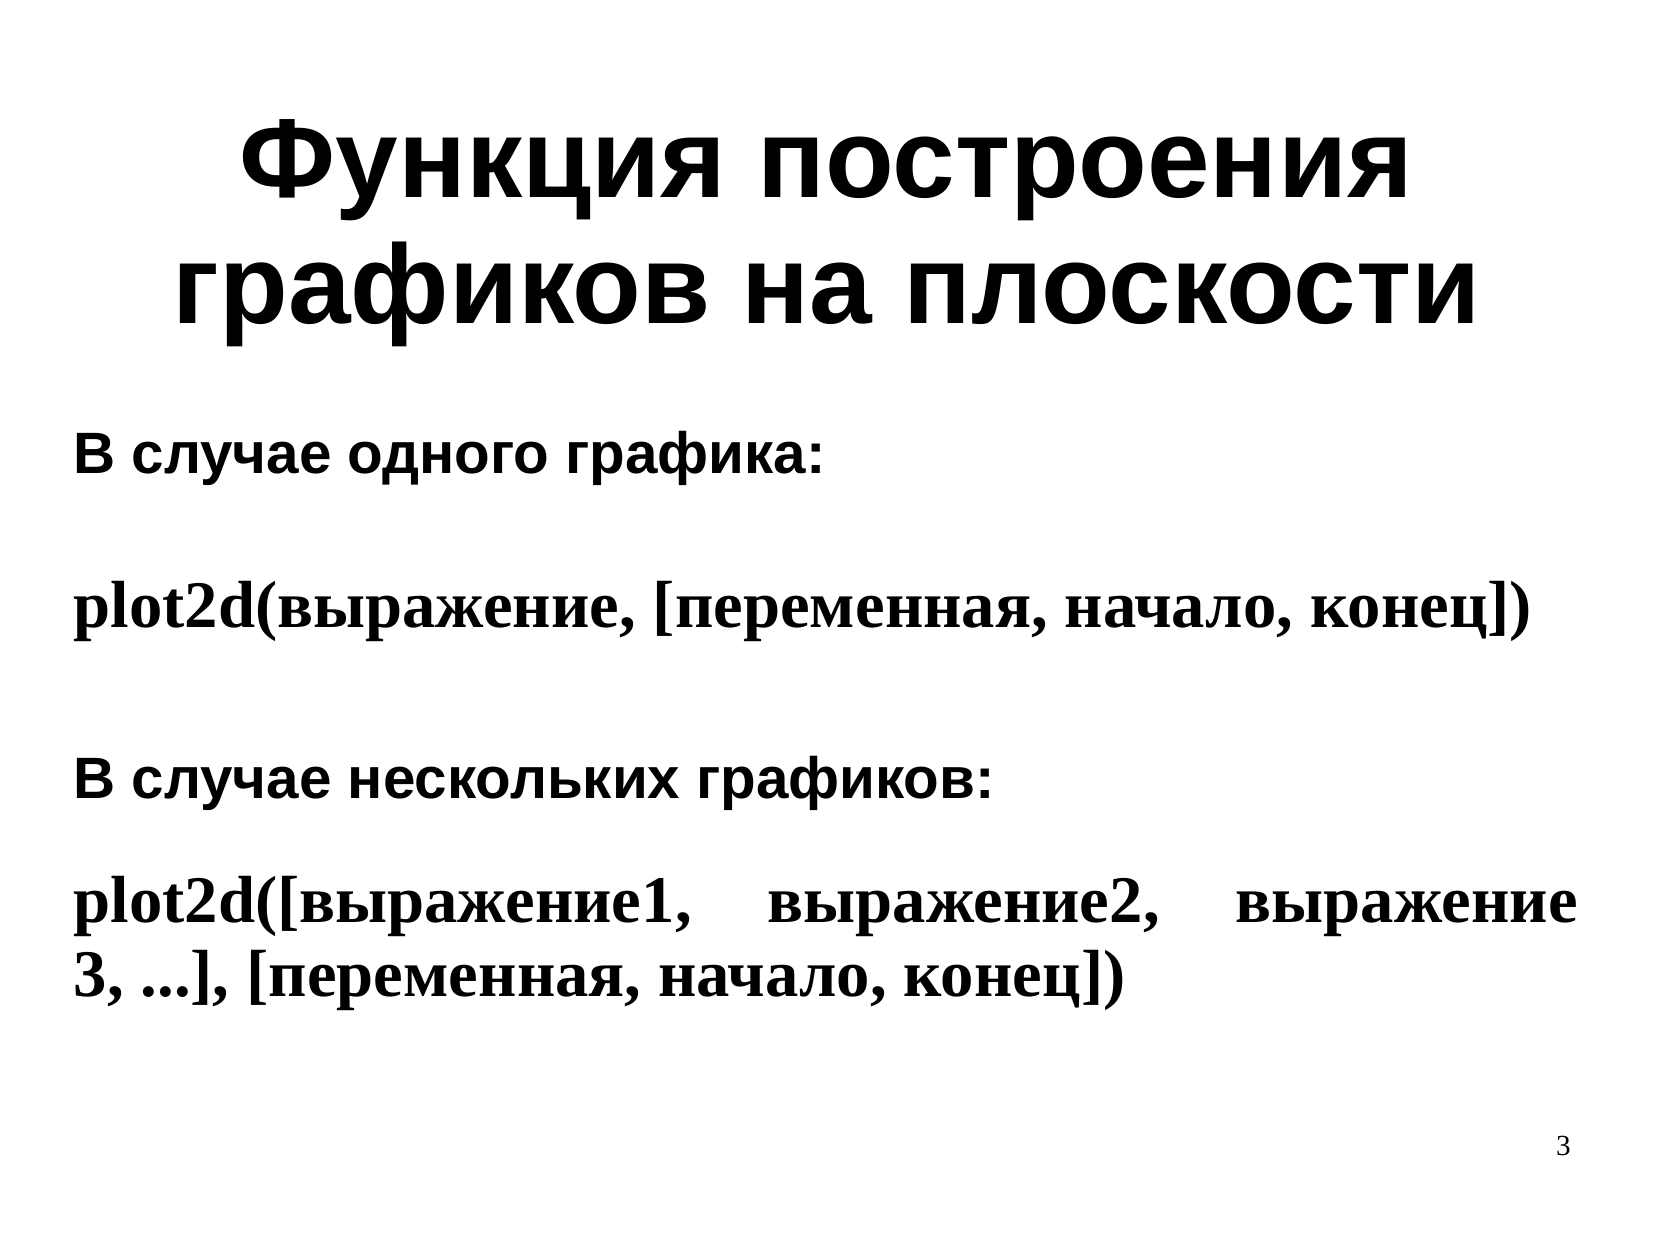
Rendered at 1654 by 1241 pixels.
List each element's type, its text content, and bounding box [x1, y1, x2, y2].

text_box В случае одного графика: [59, 413, 916, 494]
text_box plot2d(выражение, [переменная, начало, конец]) [59, 560, 1595, 650]
text_box plot2d([выражение1, выражение2, выражение 3, ...], [переменная, начало, конец]) [59, 856, 1595, 1019]
text_box Функция построения графиков на плоскости [29, 88, 1625, 355]
text_box В случае нескольких графиков: [59, 738, 1359, 819]
